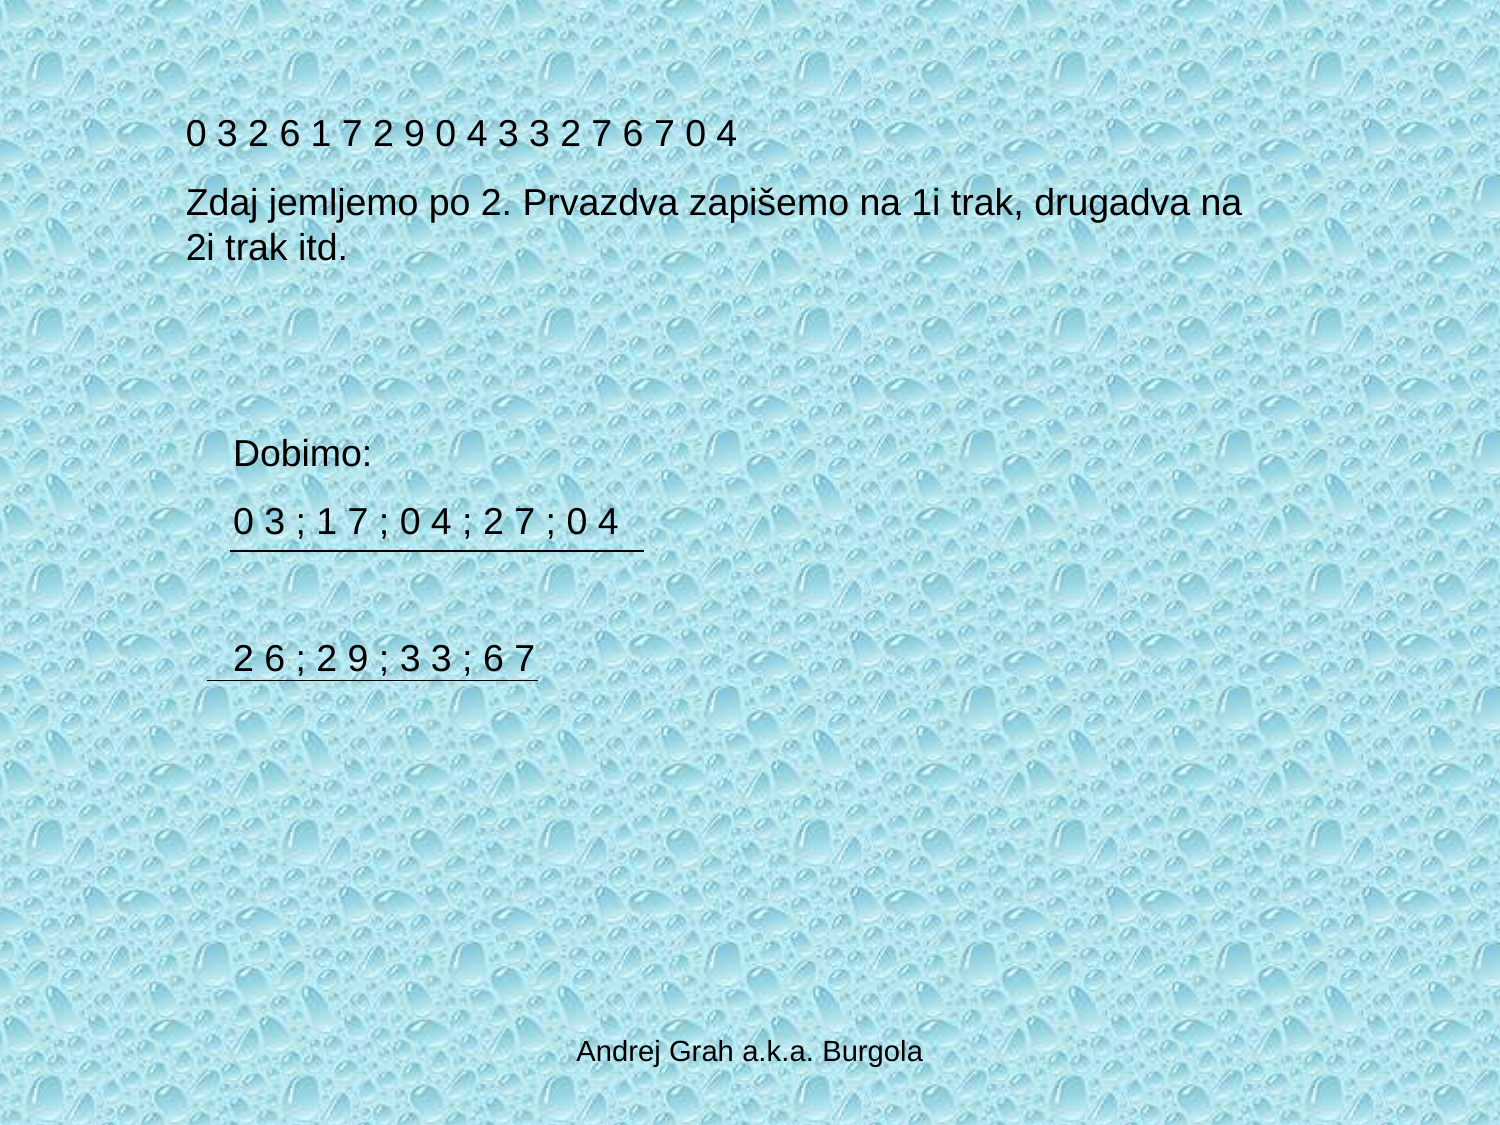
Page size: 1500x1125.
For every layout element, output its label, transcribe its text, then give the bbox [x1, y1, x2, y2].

text_box 0 3 2 6 1 7 2 9 0 4 3 3 2 7 6 7 0 4 Zdaj jemljemo po 2. Prvazdva zapišemo na 1i trak, drugadva na 2i trak itd. [171, 101, 1270, 276]
text_box Andrej Grah a.k.a. Burgola [512, 1024, 988, 1103]
picture [0, 0, 1500, 1125]
text_box Dobimo: 0 3 ; 1 7 ; 0 4 ; 2 7 ; 0 4 2 6 ; 2 9 ; 3 3 ; 6 7 [218, 420, 1247, 755]
